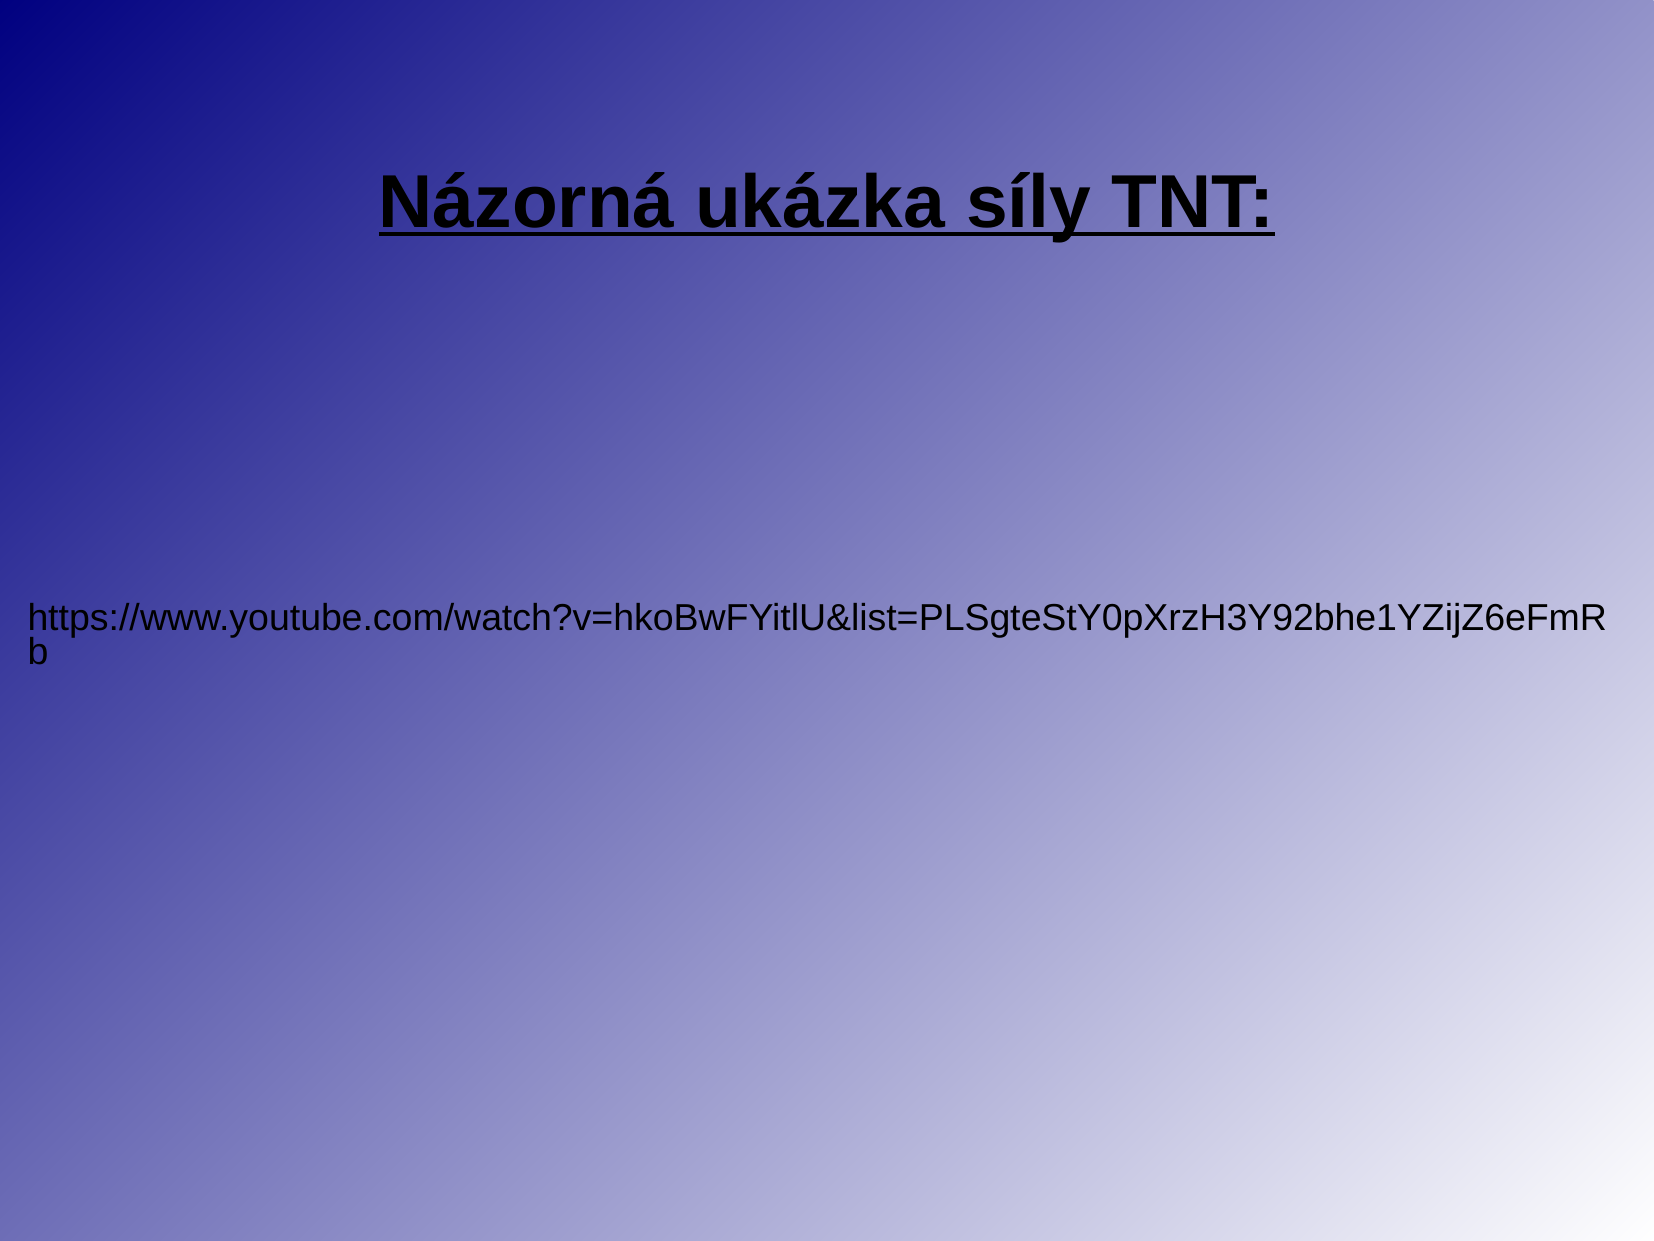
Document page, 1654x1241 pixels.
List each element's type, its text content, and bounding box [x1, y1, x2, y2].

title Názorná ukázka síly TNT: [82, 49, 1571, 257]
text_box https://www.youtube.com/watch?v=hkoBwFYitlU&list=PLSgteStY0pXrzH3Y92bhe1YZijZ6eFmRb [12, 589, 1639, 688]
